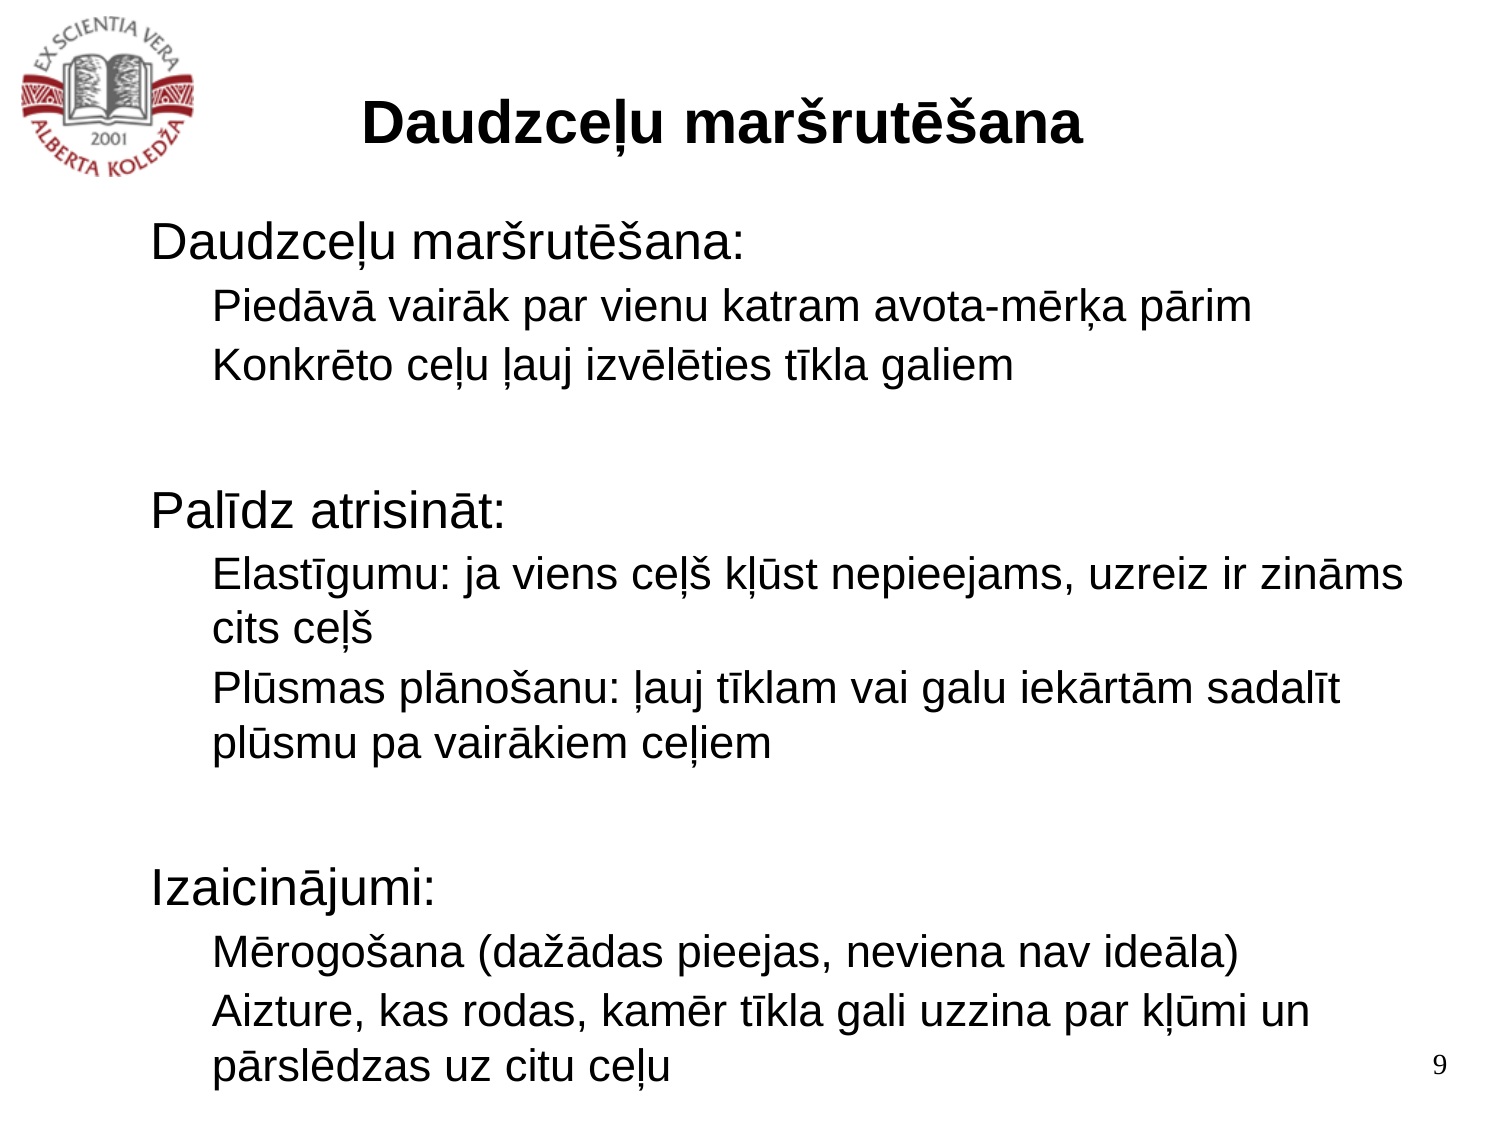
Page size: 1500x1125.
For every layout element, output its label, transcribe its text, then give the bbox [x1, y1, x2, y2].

picture [21, 16, 194, 177]
list Daudzceļu maršrutēšana: Piedāvā vairāk par vienu katram avota-mērķa pārim Konkrēto ceļu ļauj izvēlēties tīkla galiem Palīdz atrisināt: Elastīgumu: ja viens ceļš kļūst nepieejams, uzreiz ir zināms cits ceļš Plūsmas plānošanu: ļauj tīklam vai galu iekārtām sadalīt plūsmu pa vairākiem ceļiem Izaicinājumi: Mērogošana (dažādas pieejas, neviena nav ideāla) Aizture, kas rodas, kamēr tīkla gali uzzina par kļūmi un pārslēdzas uz citu ceļu [74, 200, 1463, 1101]
title Daudzceļu maršrutēšana [50, 62, 1374, 175]
text_box <skaitlis> [1312, 1037, 1463, 1101]
